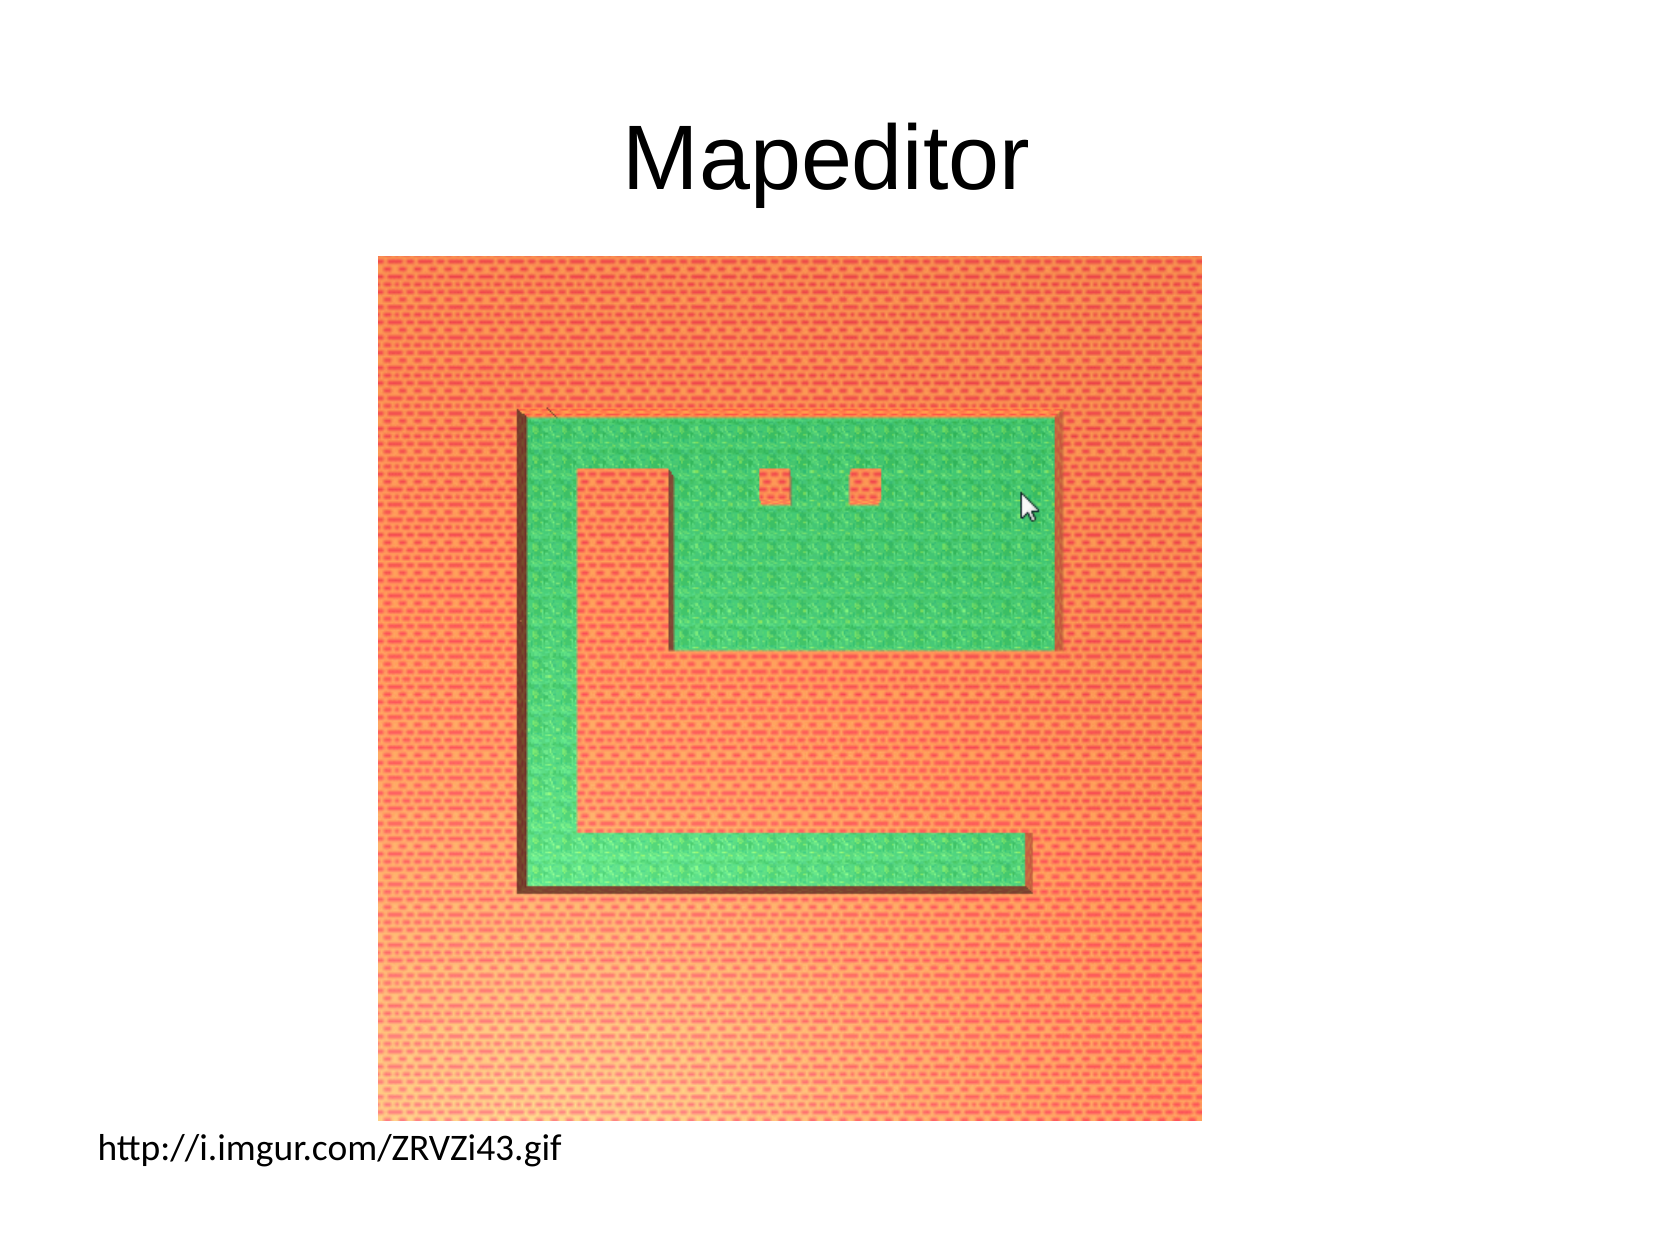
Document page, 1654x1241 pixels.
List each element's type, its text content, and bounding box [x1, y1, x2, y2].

picture [378, 921, 1202, 1121]
title Mapeditor [82, 49, 1571, 257]
list [125, 200, 1615, 921]
text_box http://i.imgur.com/ZRVZi43.gif [83, 1115, 577, 1175]
